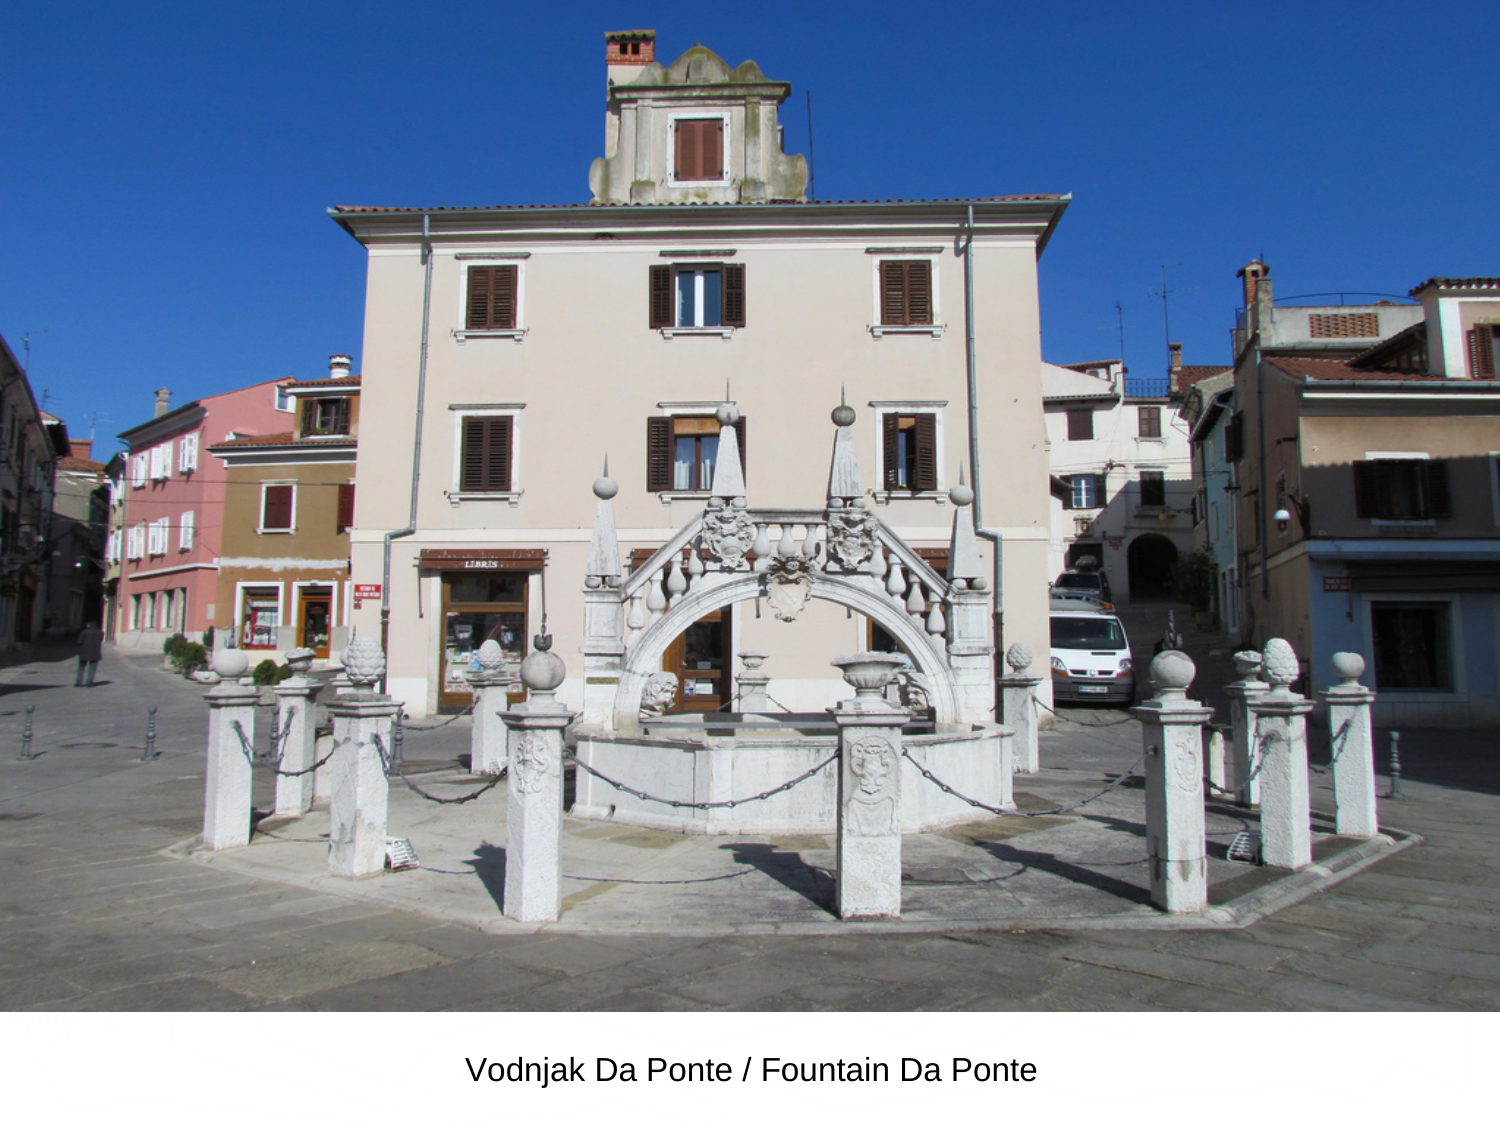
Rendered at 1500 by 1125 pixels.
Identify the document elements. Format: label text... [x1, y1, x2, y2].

picture [0, 0, 1500, 1012]
text_box Vodnjak Da Ponte / Fountain Da Ponte [76, 1012, 1427, 1125]
